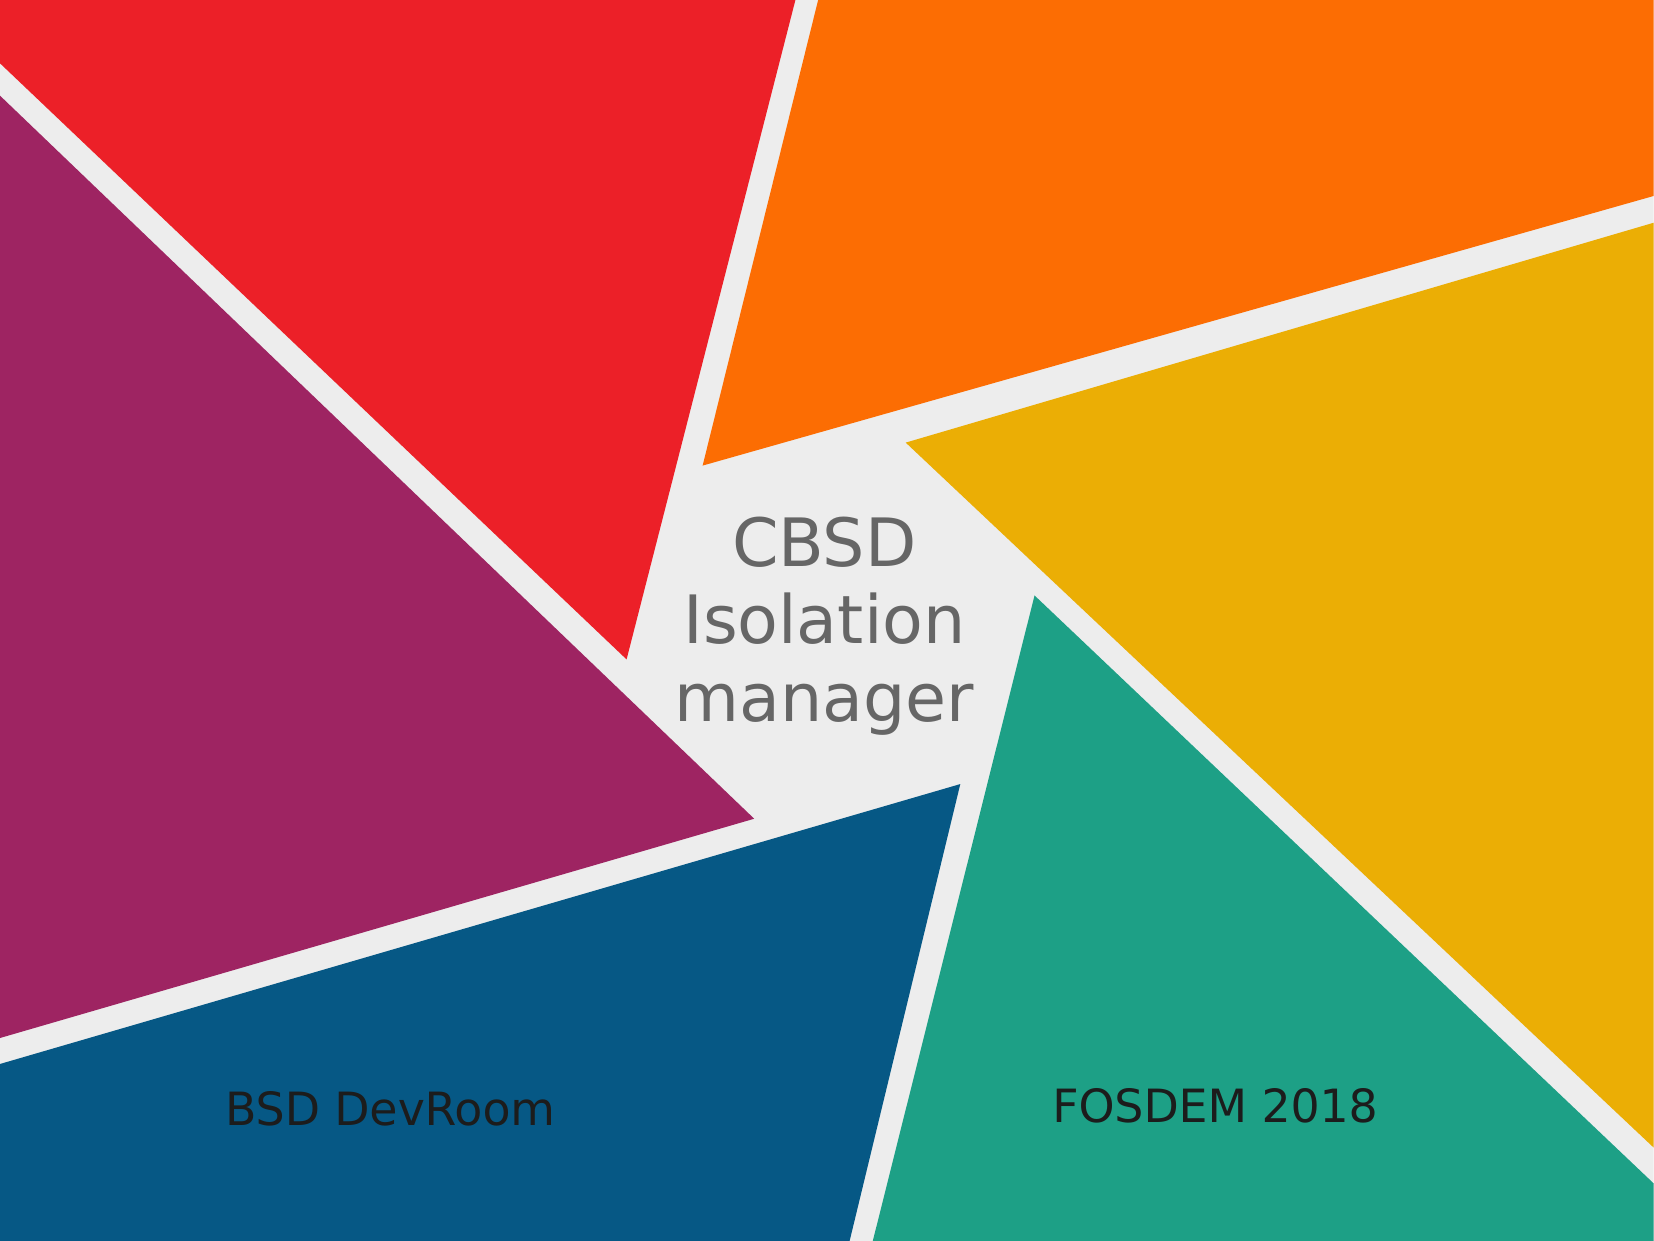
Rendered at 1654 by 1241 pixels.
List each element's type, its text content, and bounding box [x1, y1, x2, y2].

subtitle CBSD Isolation manager [614, 418, 1035, 824]
text_box FOSDEM 2018 [1005, 1017, 1426, 1197]
text_box BSD DevRoom [180, 1020, 601, 1199]
